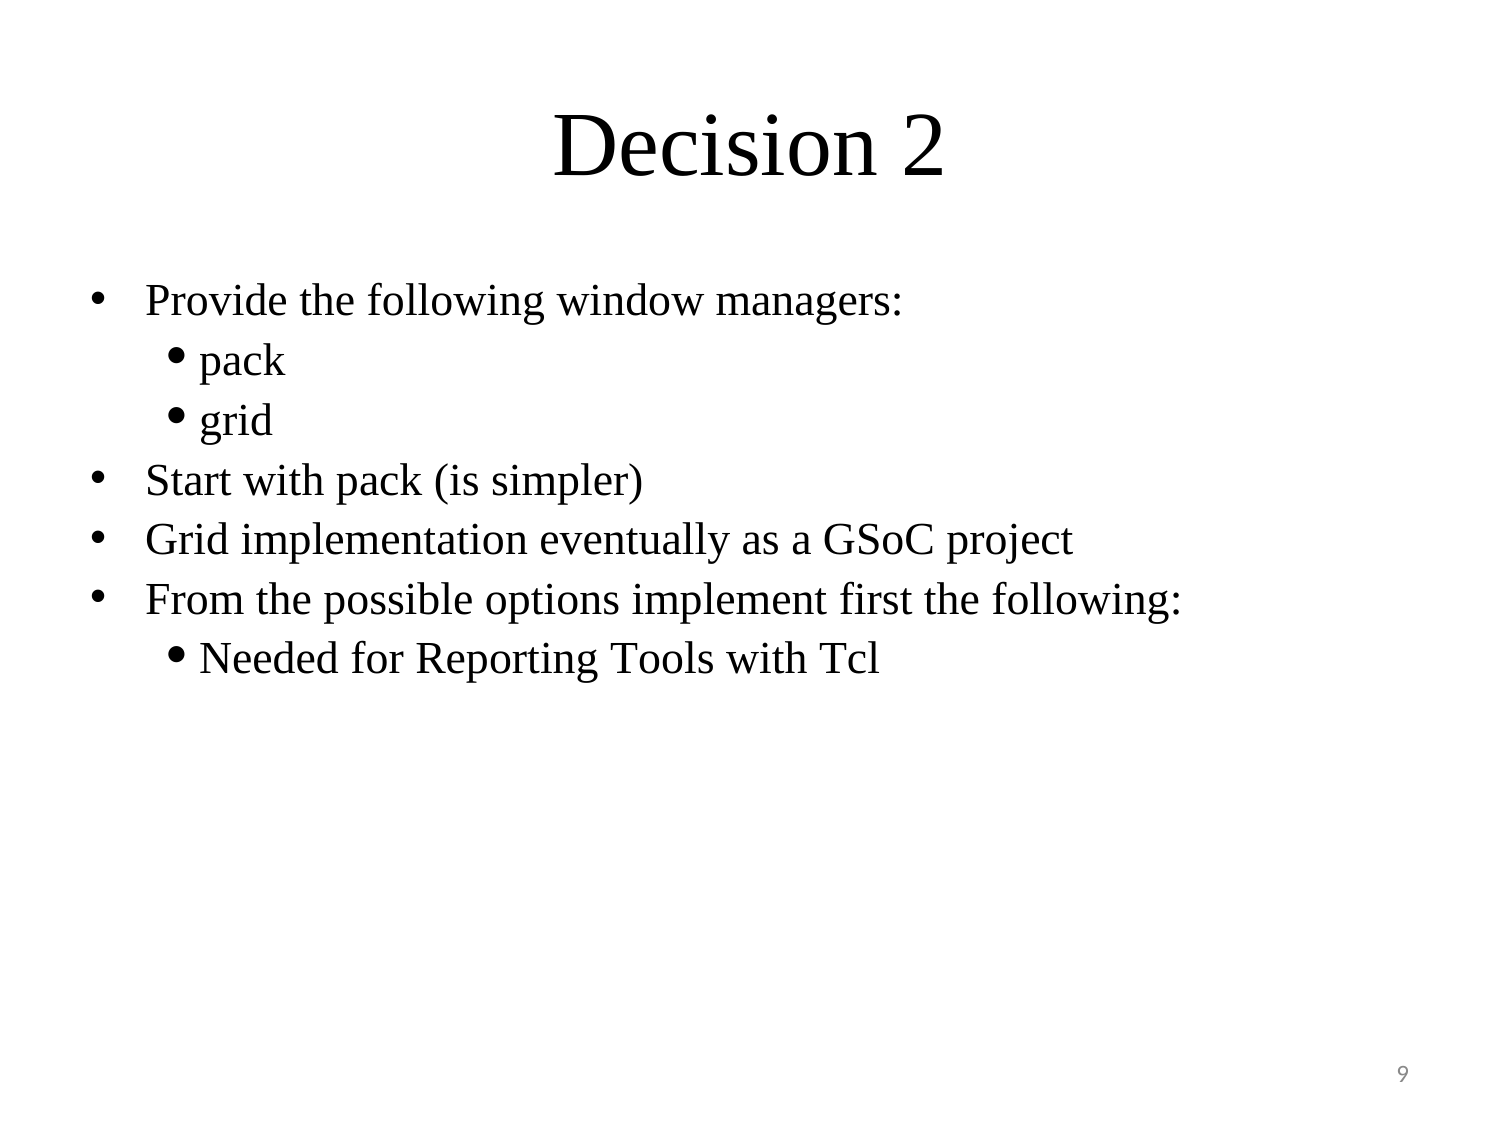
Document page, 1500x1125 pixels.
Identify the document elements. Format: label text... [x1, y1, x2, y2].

text_box Decision 2‏ [75, 45, 1426, 233]
text_box Provide the following window managers: pack grid Start with pack (is simpler) Grid implementation eventually as a GSoC project From the possible options implement first the following: Needed for Reporting Tools with Tcl [75, 262, 1426, 1005]
